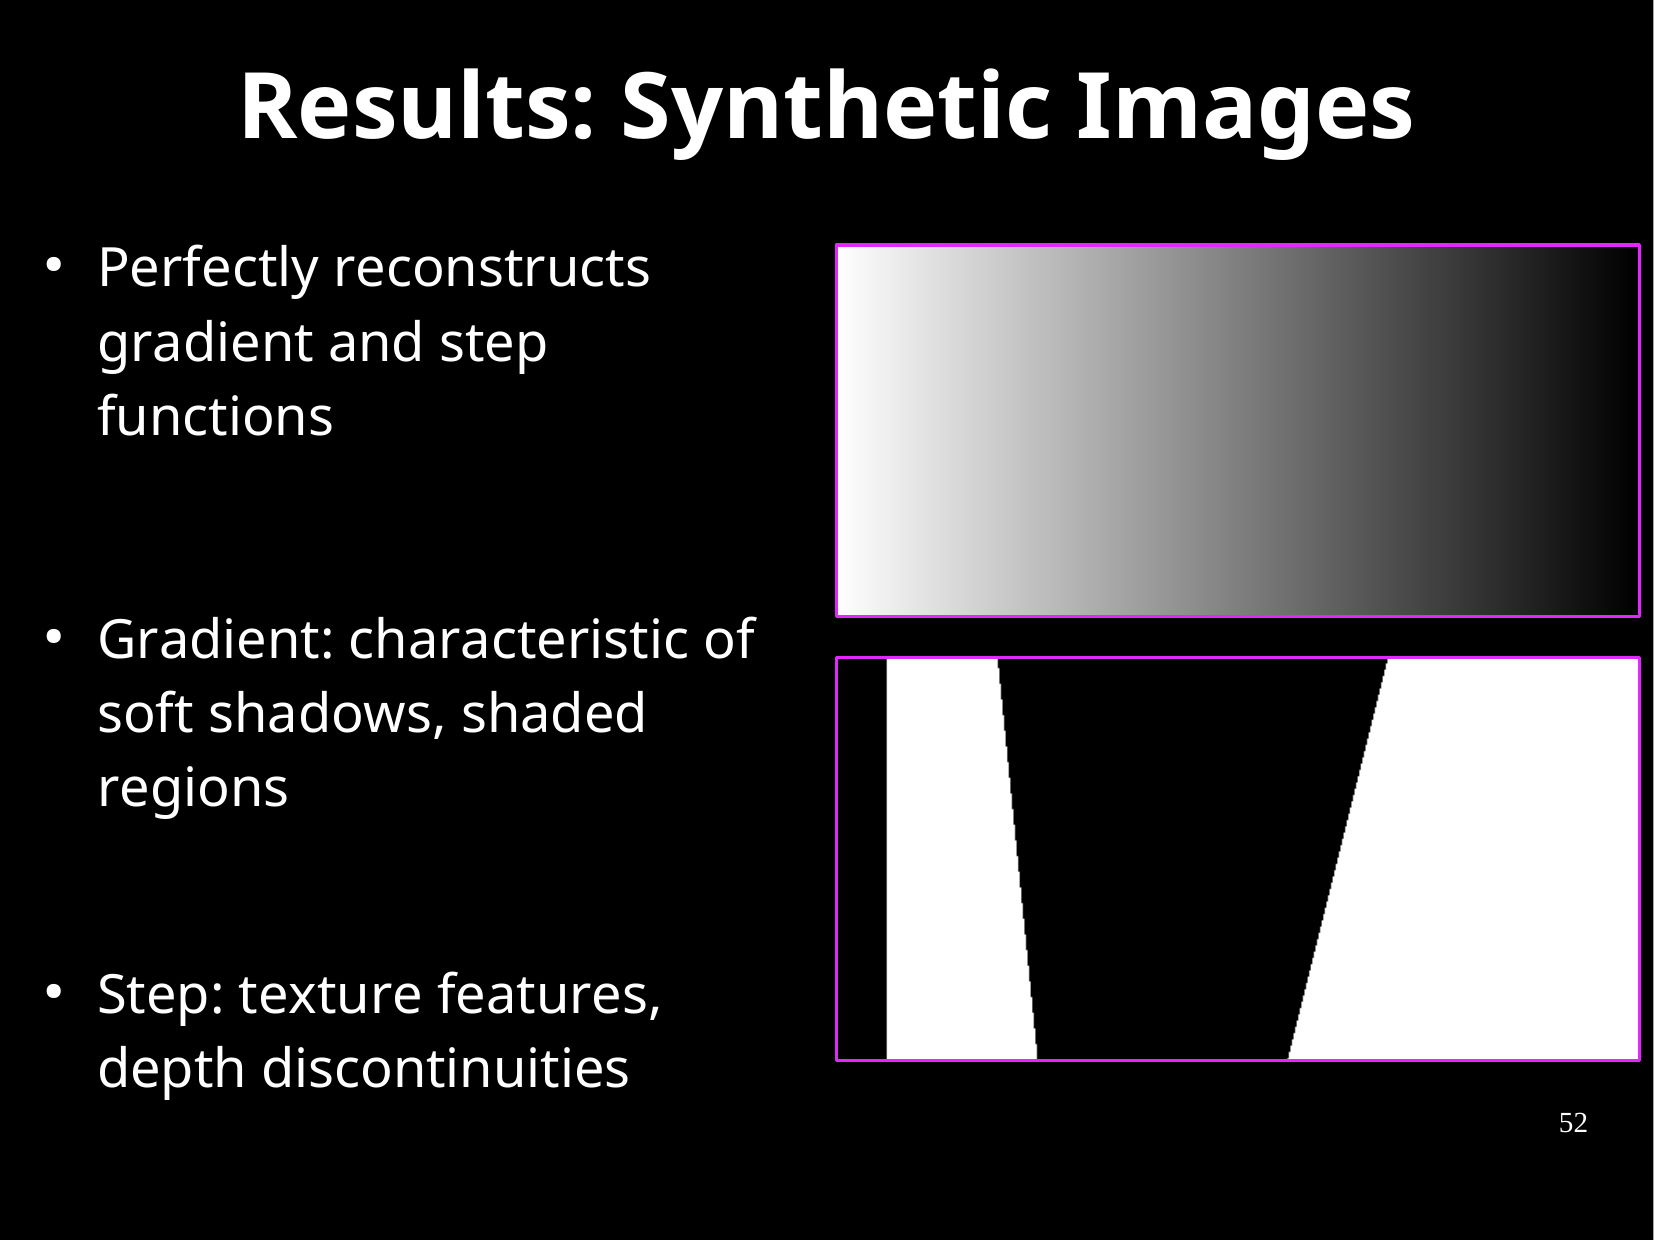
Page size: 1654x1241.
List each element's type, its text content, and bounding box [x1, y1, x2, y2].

picture [837, 246, 1638, 616]
title Results: Synthetic Images [0, 0, 1654, 207]
picture [837, 659, 1638, 1060]
list Perfectly reconstructs gradient and step functions Gradient: characteristic of soft shadows, shaded regions Step: texture features, depth discontinuities [26, 228, 770, 1021]
